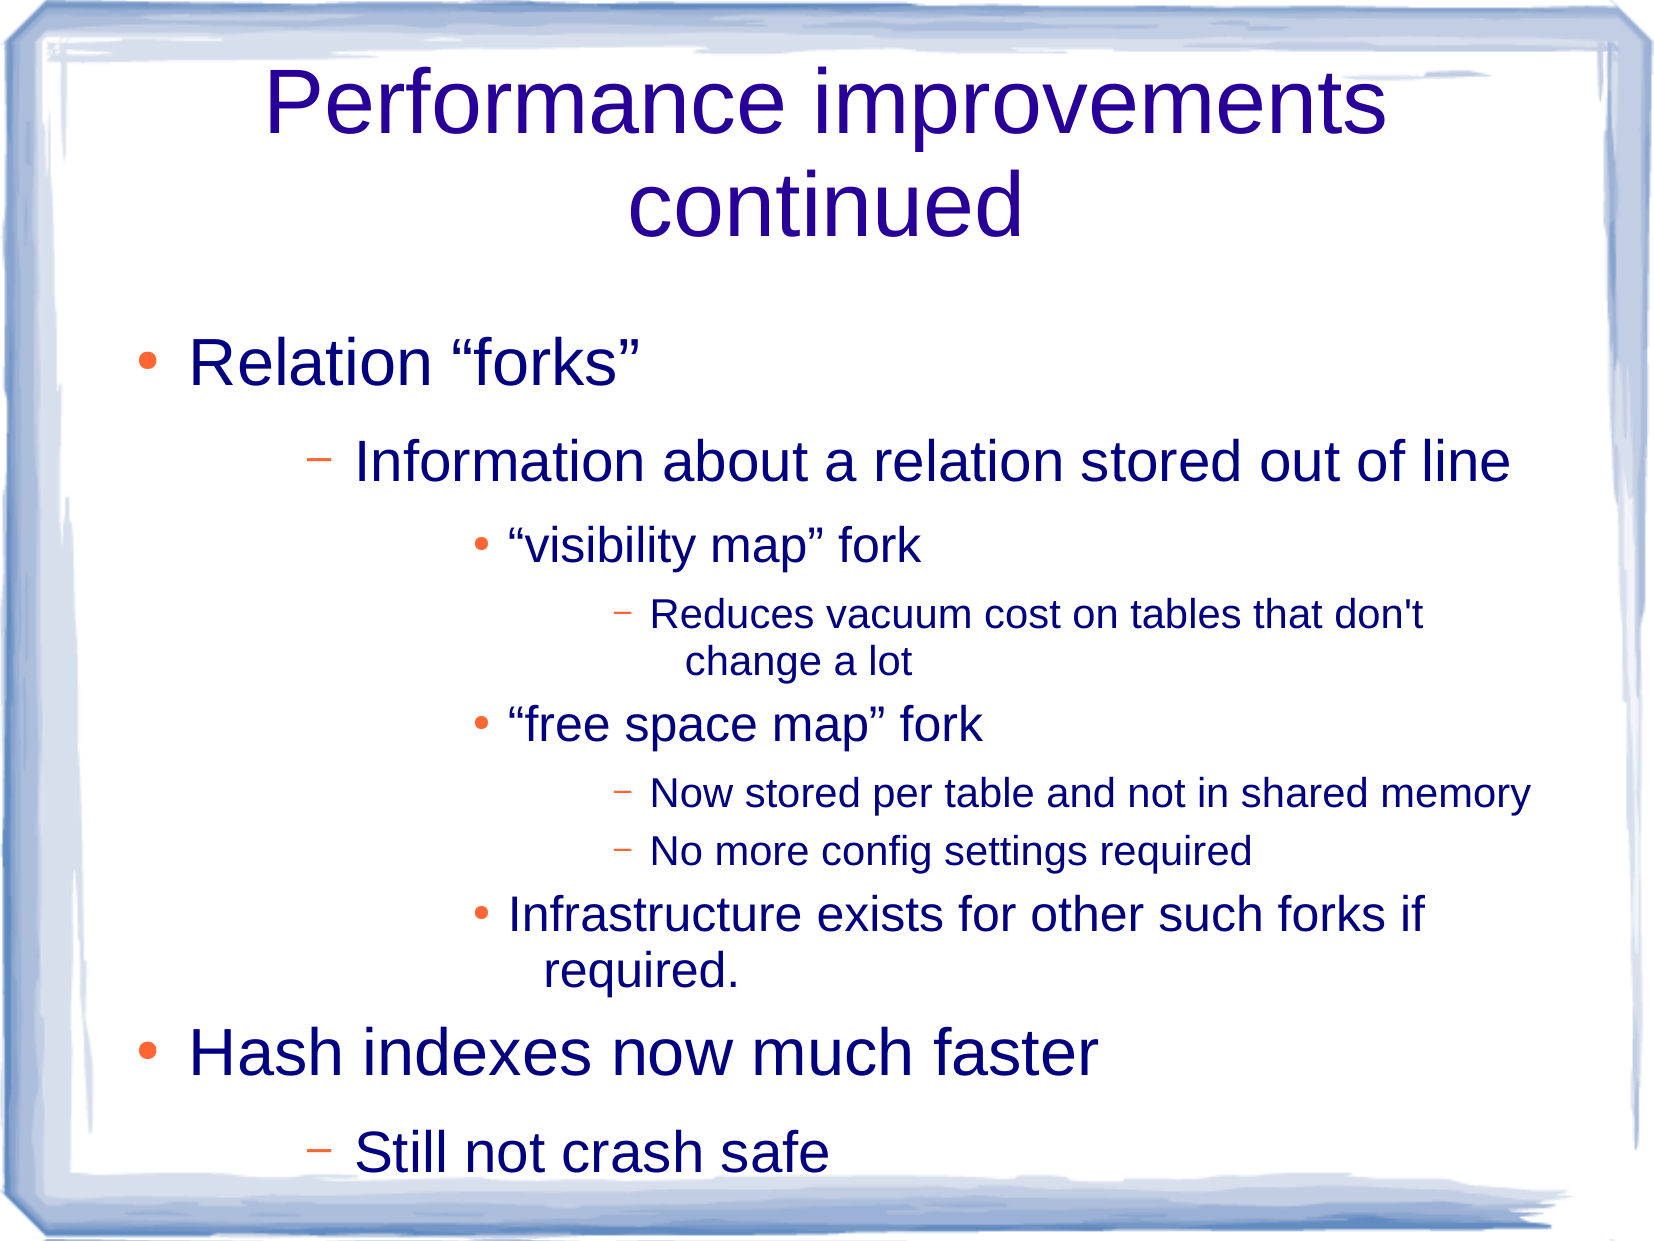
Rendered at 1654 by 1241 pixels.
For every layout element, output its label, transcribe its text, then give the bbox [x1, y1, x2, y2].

picture [0, 0, 1654, 1241]
title Performance improvements continued [82, 50, 1571, 256]
list Relation “forks” Information about a relation stored out of line “visibility map” fork Reduces vacuum cost on tables that don't change a lot “free space map” fork Now stored per table and not in shared memory No more config settings required Infrastructure exists for other such forks if required. Hash indexes now much faster Still not crash safe [118, 324, 1571, 1185]
